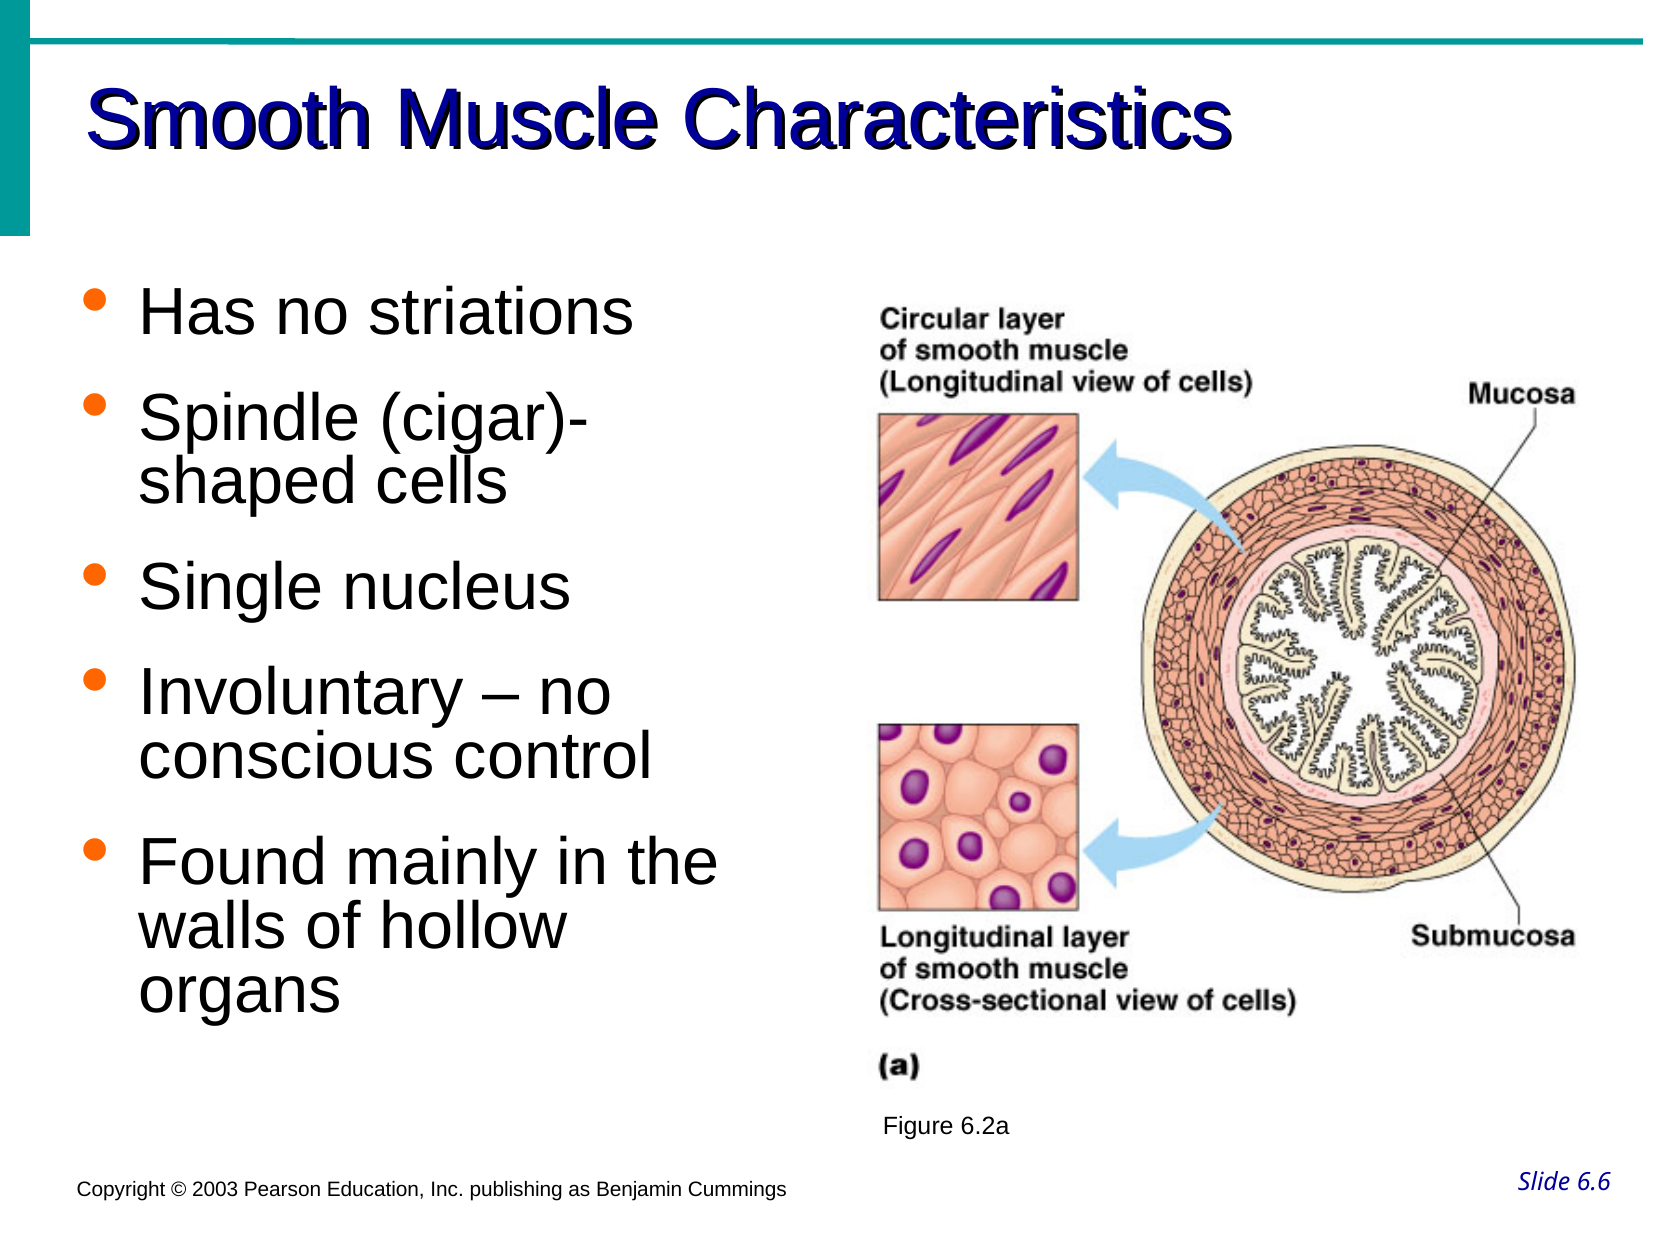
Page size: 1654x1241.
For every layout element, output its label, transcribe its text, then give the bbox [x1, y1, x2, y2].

text_box Copyright © 2003 Pearson Education, Inc. publishing as Benjamin Cummings [61, 1168, 802, 1209]
list Smooth Muscle Characteristics [68, 55, 1585, 183]
picture [866, 289, 1599, 1089]
text_box Has no striations Spindle (cigar)-shaped cells Single nucleus Involuntary – no conscious control Found mainly in the walls of hollow organs [68, 275, 786, 1034]
text_box Figure 6.2a [868, 1102, 1124, 1148]
title Slide 6.6 [1391, 1157, 1626, 1213]
text_box [0, 0, 28, 235]
